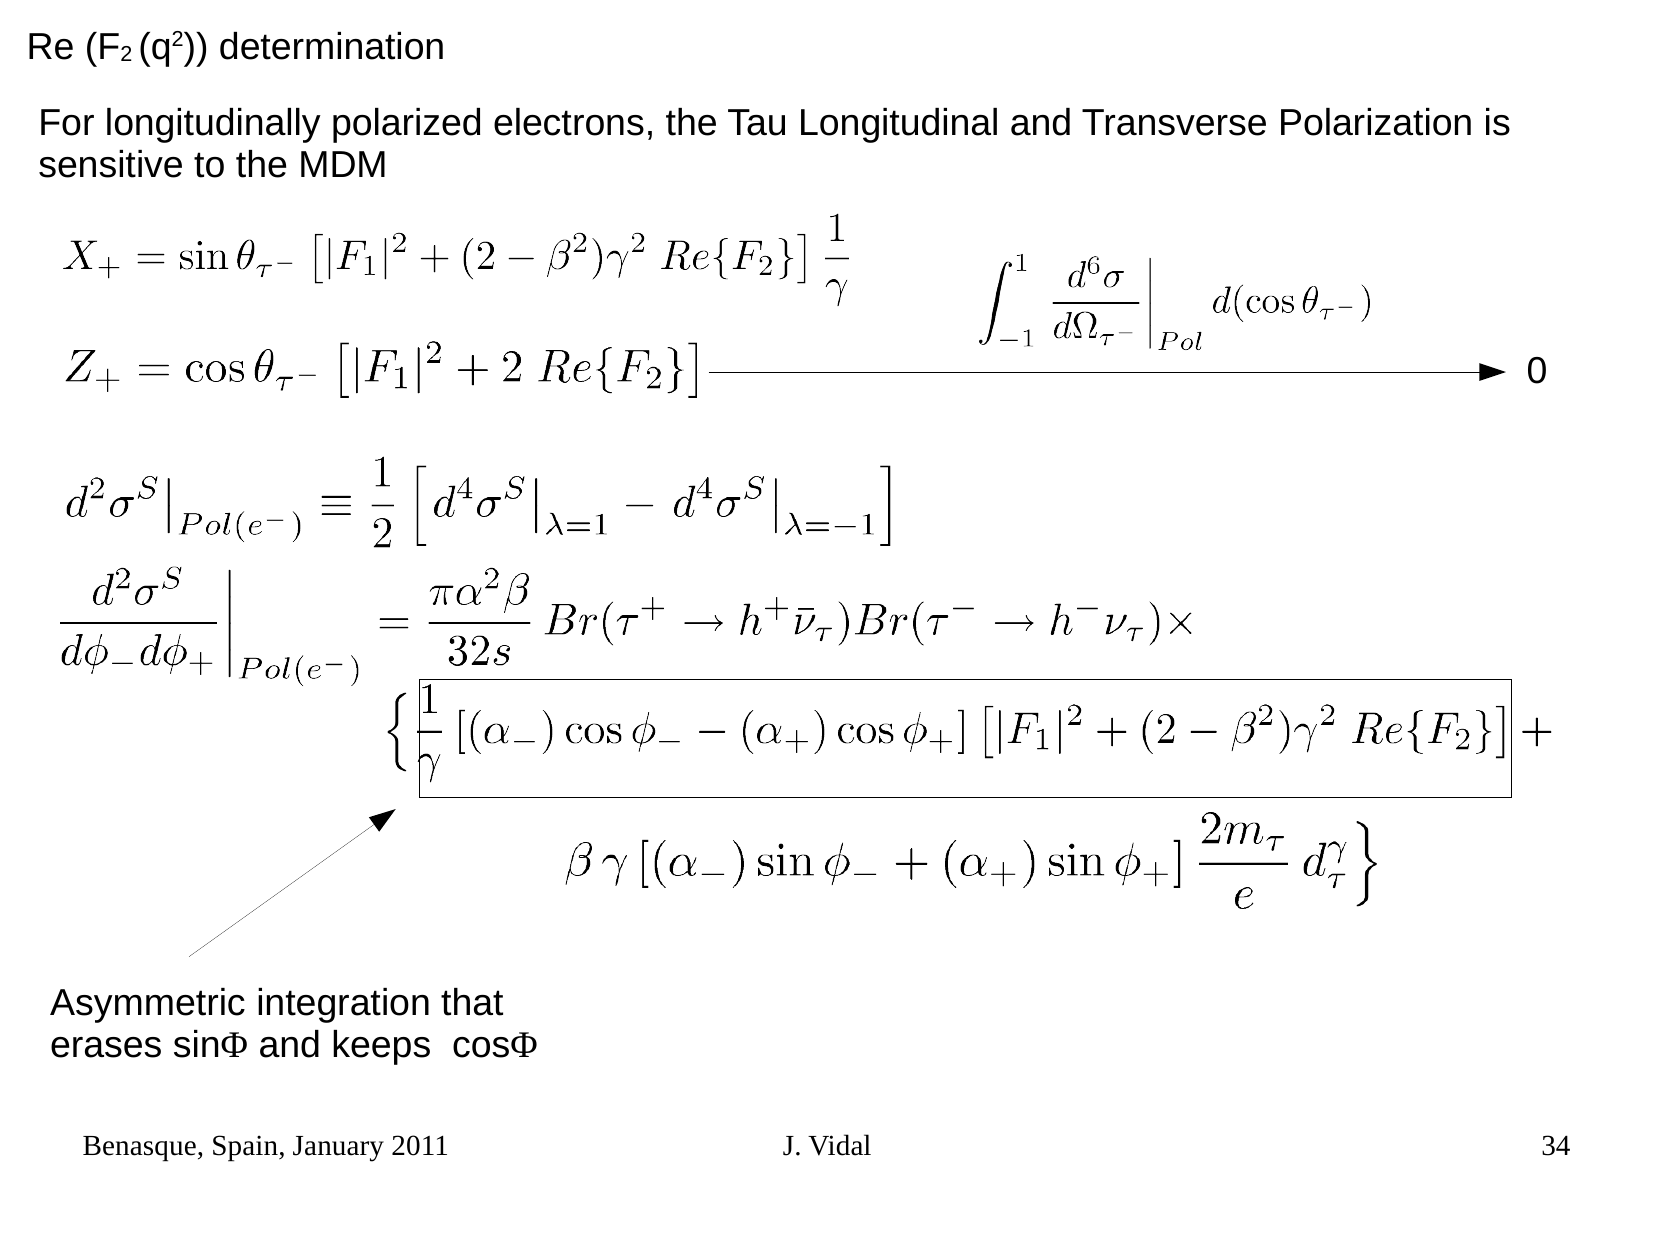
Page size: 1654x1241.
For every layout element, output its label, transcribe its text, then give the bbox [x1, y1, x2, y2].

picture [59, 337, 711, 402]
picture [61, 451, 903, 550]
picture [55, 560, 1558, 784]
text_box Asymmetric integration that erases sinΦ and keeps cosΦ [35, 974, 627, 1075]
text_box 0 [1511, 342, 1563, 400]
picture [420, 680, 1511, 784]
picture [556, 806, 1387, 911]
picture [59, 208, 854, 308]
picture [974, 250, 1377, 355]
text_box For longitudinally polarized electrons, the Tau Longitudinal and Transverse Polarization is sensitive to the MDM [23, 94, 1589, 194]
text_box Re (F2 (q2)) determination [11, 17, 461, 89]
